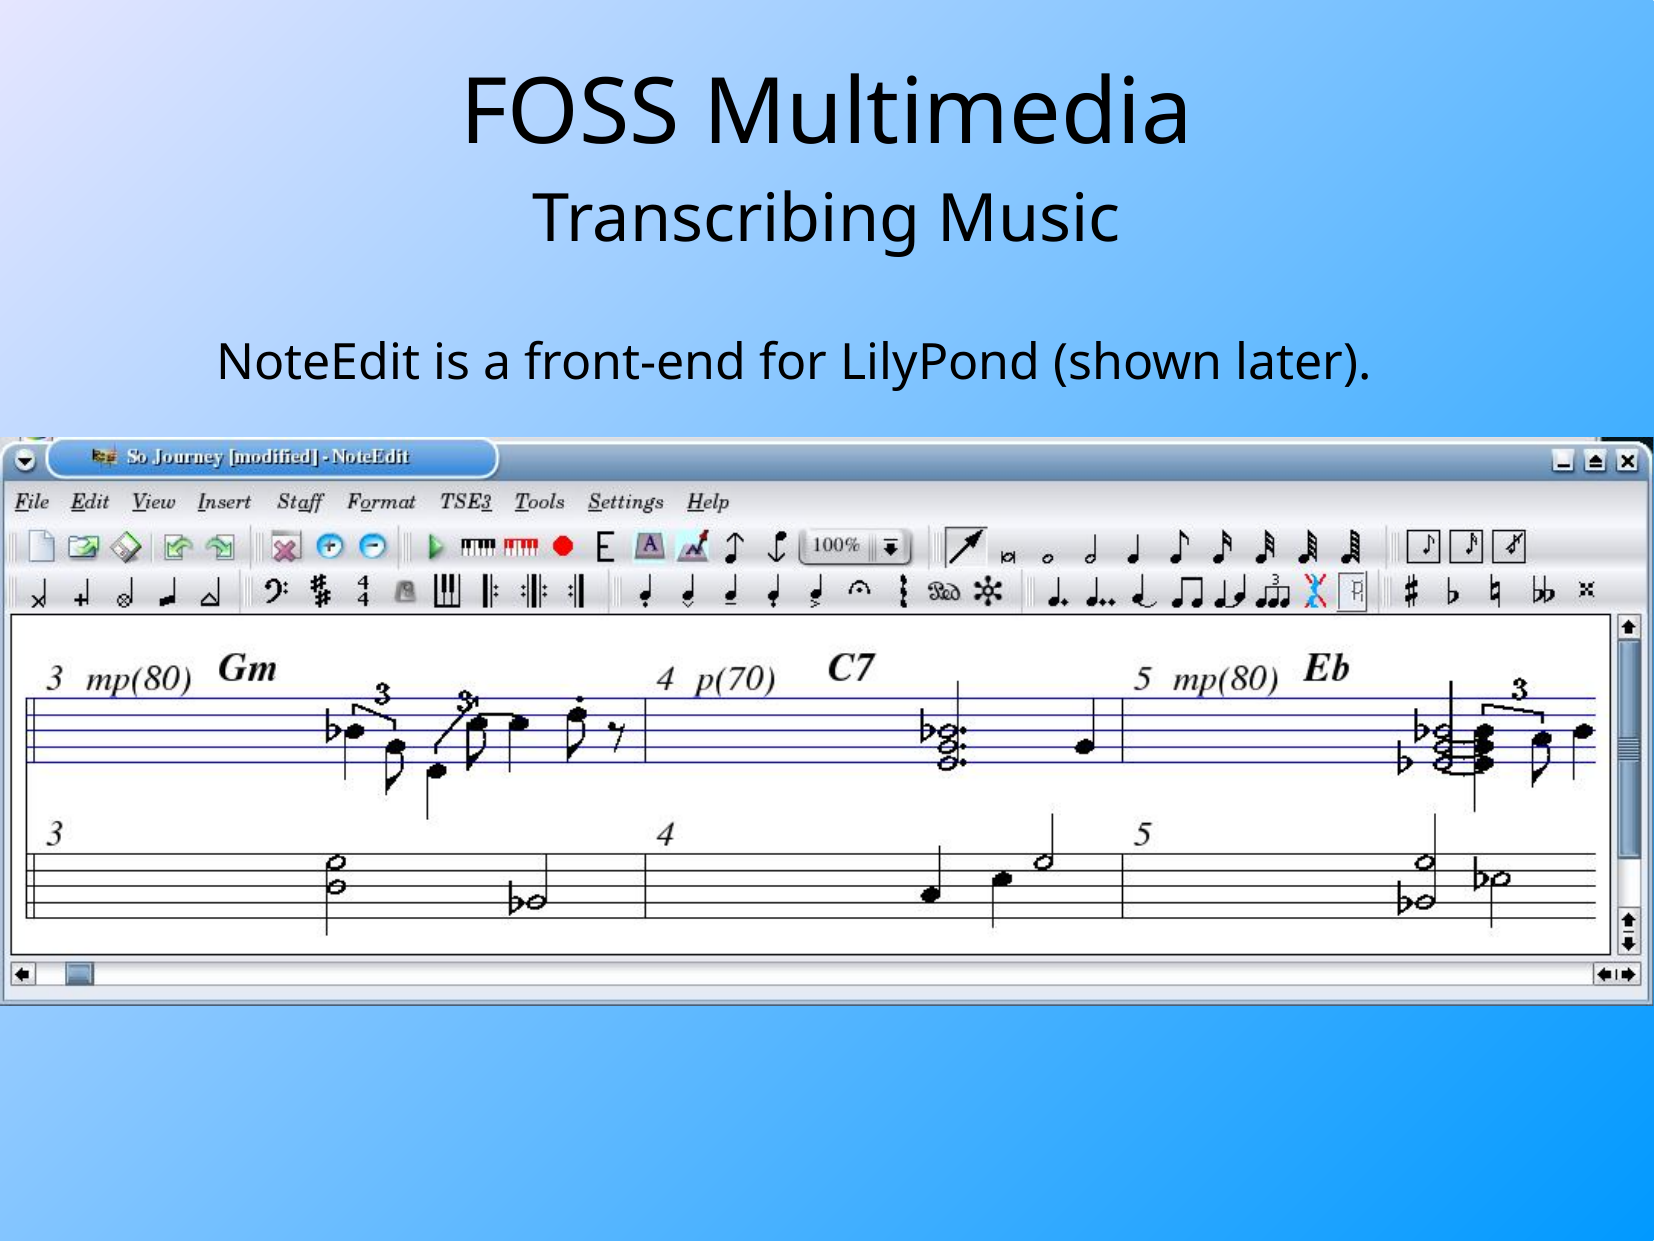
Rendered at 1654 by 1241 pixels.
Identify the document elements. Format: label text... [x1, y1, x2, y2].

picture [0, 437, 1654, 1006]
title FOSS Multimedia Transcribing Music [82, 50, 1571, 256]
text_box NoteEdit is a front-end for LilyPond (shown later). [201, 318, 1452, 399]
